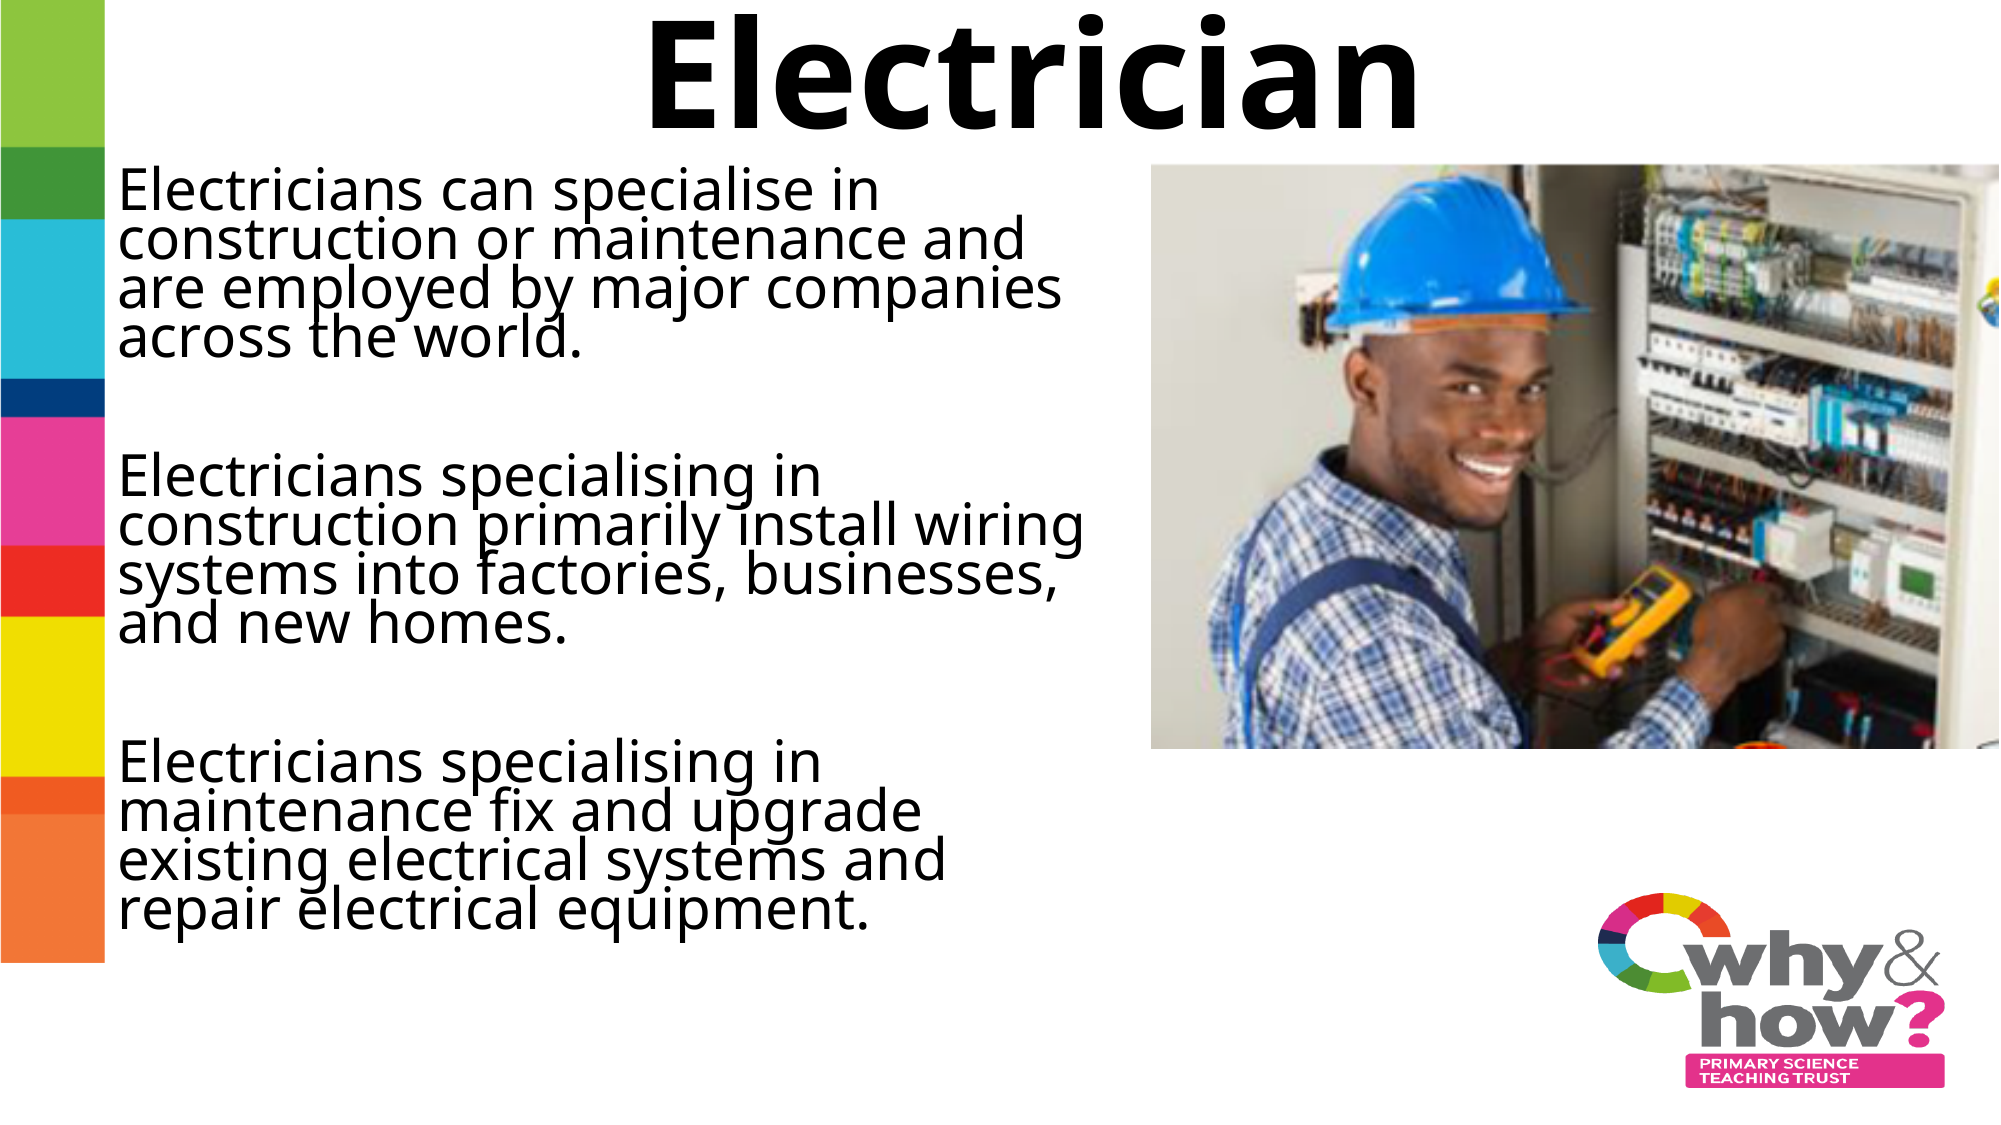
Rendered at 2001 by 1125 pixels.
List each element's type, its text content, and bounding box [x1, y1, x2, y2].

text_box Electricians can specialise in construction or maintenance and are employed by major companies across the world. Electricians specialising in construction primarily install wiring systems into factories, businesses, and new homes. Electricians specialising in maintenance fix and upgrade existing electrical systems and repair electrical equipment. [102, 163, 1129, 1043]
text_box Electrician [103, 35, 2000, 253]
picture [1151, 163, 1999, 749]
